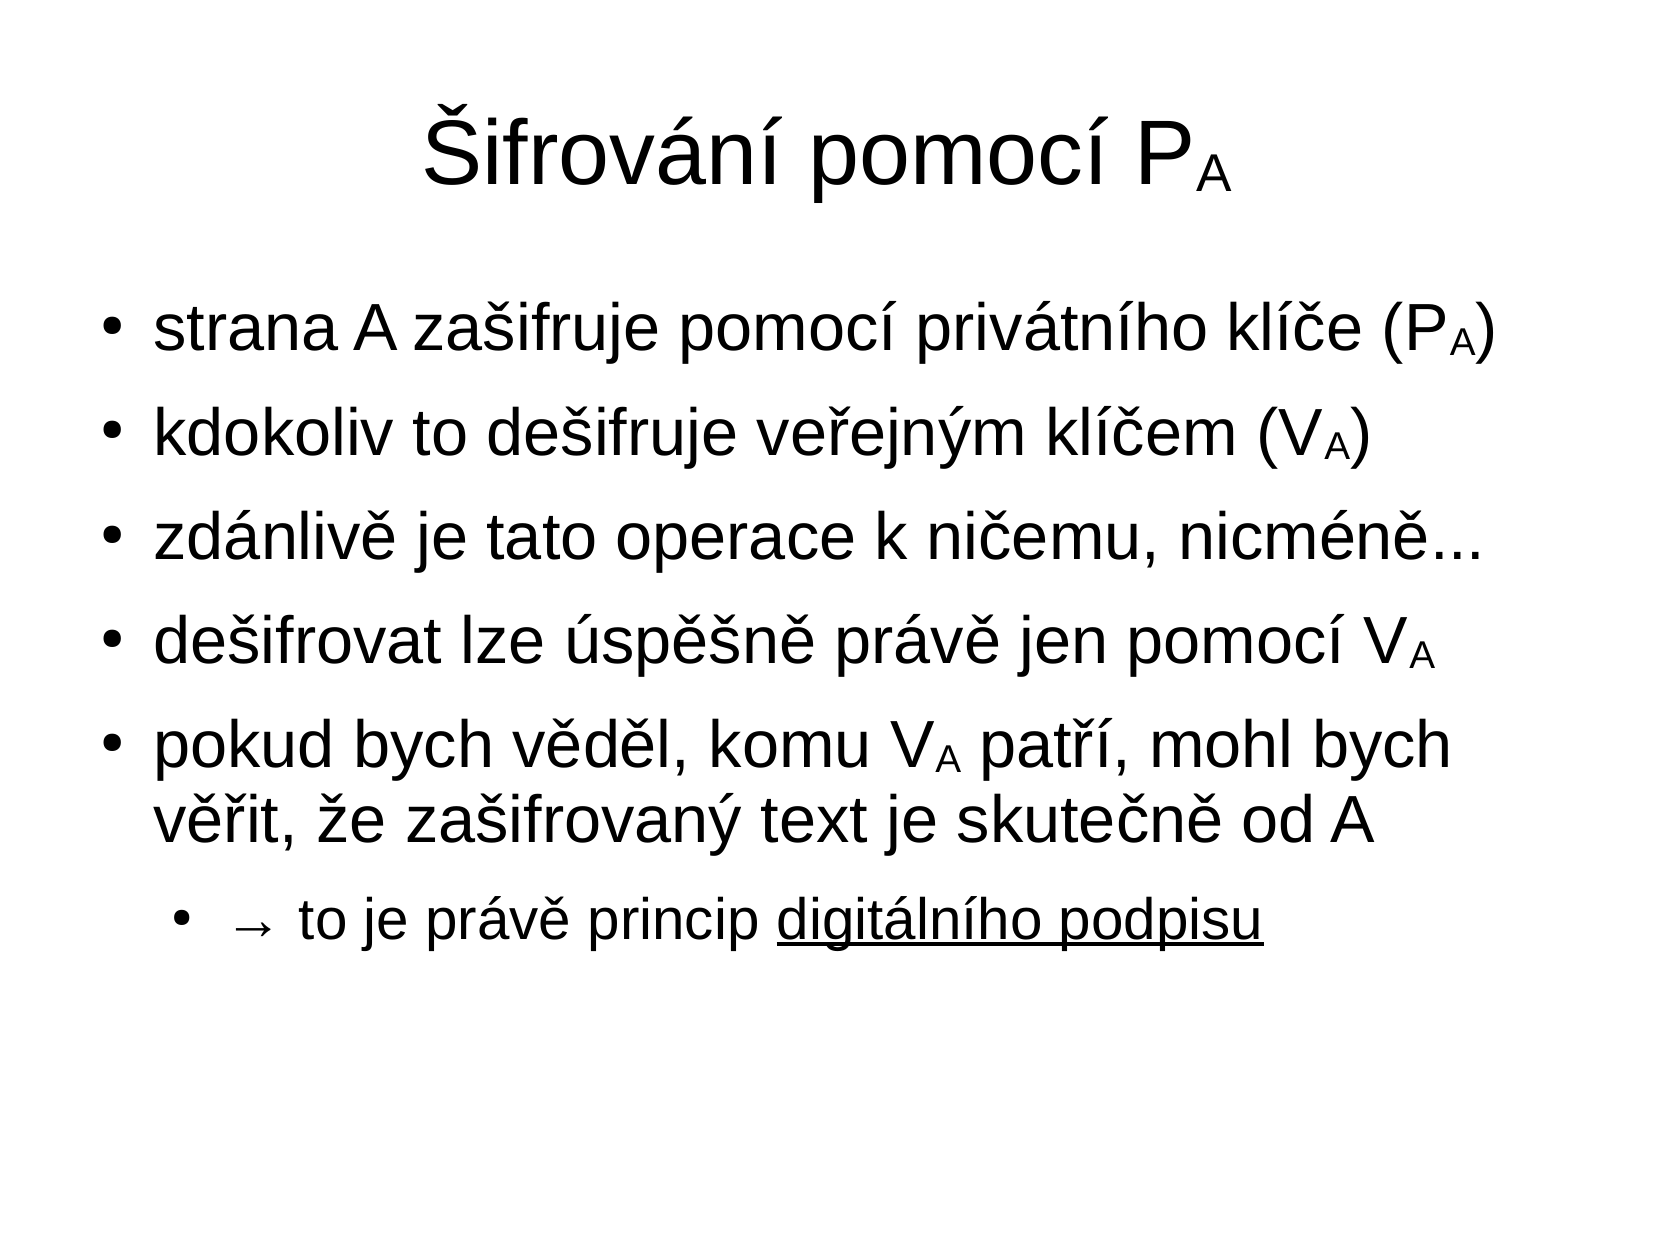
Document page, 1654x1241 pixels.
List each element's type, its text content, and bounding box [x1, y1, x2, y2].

list strana A zašifruje pomocí privátního klíče (PA) kdokoliv to dešifruje veřejným klíčem (VA) zdánlivě je tato operace k ničemu, nicméně... dešifrovat lze úspěšně právě jen pomocí VA pokud bych věděl, komu VA patří, mohl bych věřit, že zašifrovaný text je skutečně od A → to je právě princip digitálního podpisu [82, 290, 1571, 1094]
title Šifrování pomocí PA [82, 56, 1571, 250]
